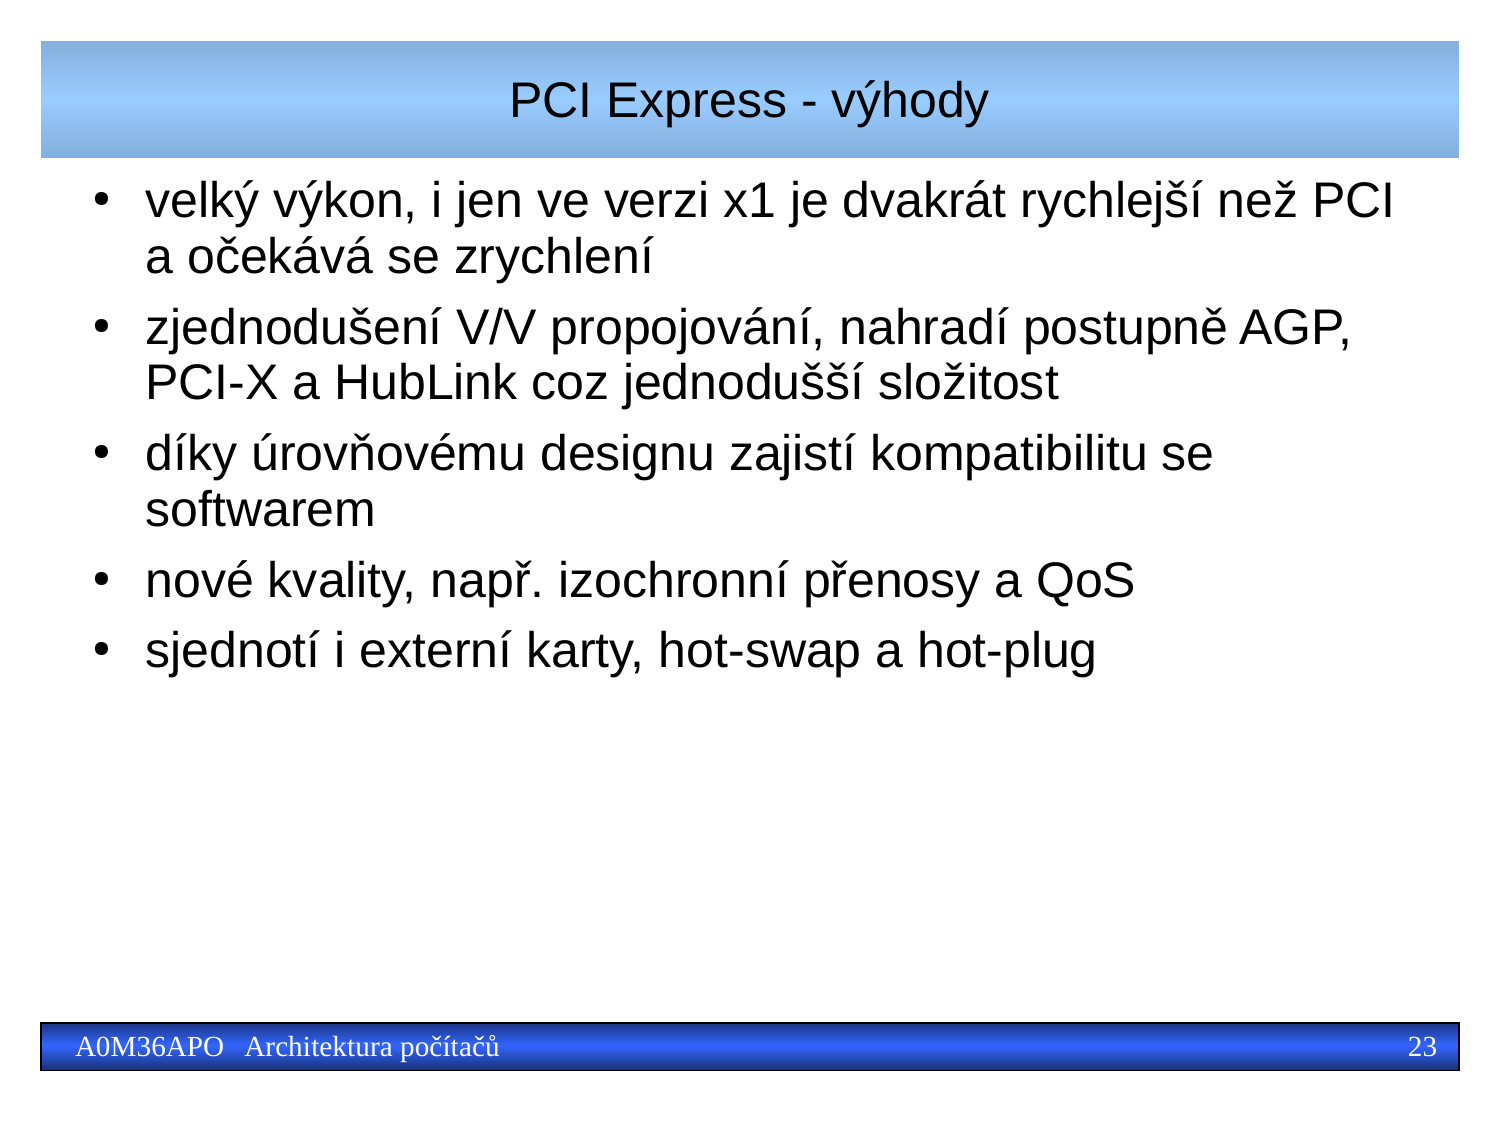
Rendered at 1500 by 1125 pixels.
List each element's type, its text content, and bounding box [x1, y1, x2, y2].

list velký výkon, i jen ve verzi x1 je dvakrát rychlejší než PCI a očekává se zrychlení zjednodušení V/V propojování, nahradí postupně AGP, PCI-X a HubLink coz jednodušší složitost díky úrovňovému designu zajistí kompatibilitu se softwarem nové kvality, např. izochronní přenosy a QoS sjednotí i externí karty, hot-swap a hot-plug [75, 172, 1426, 916]
title PCI Express - výhody [41, 41, 1459, 158]
